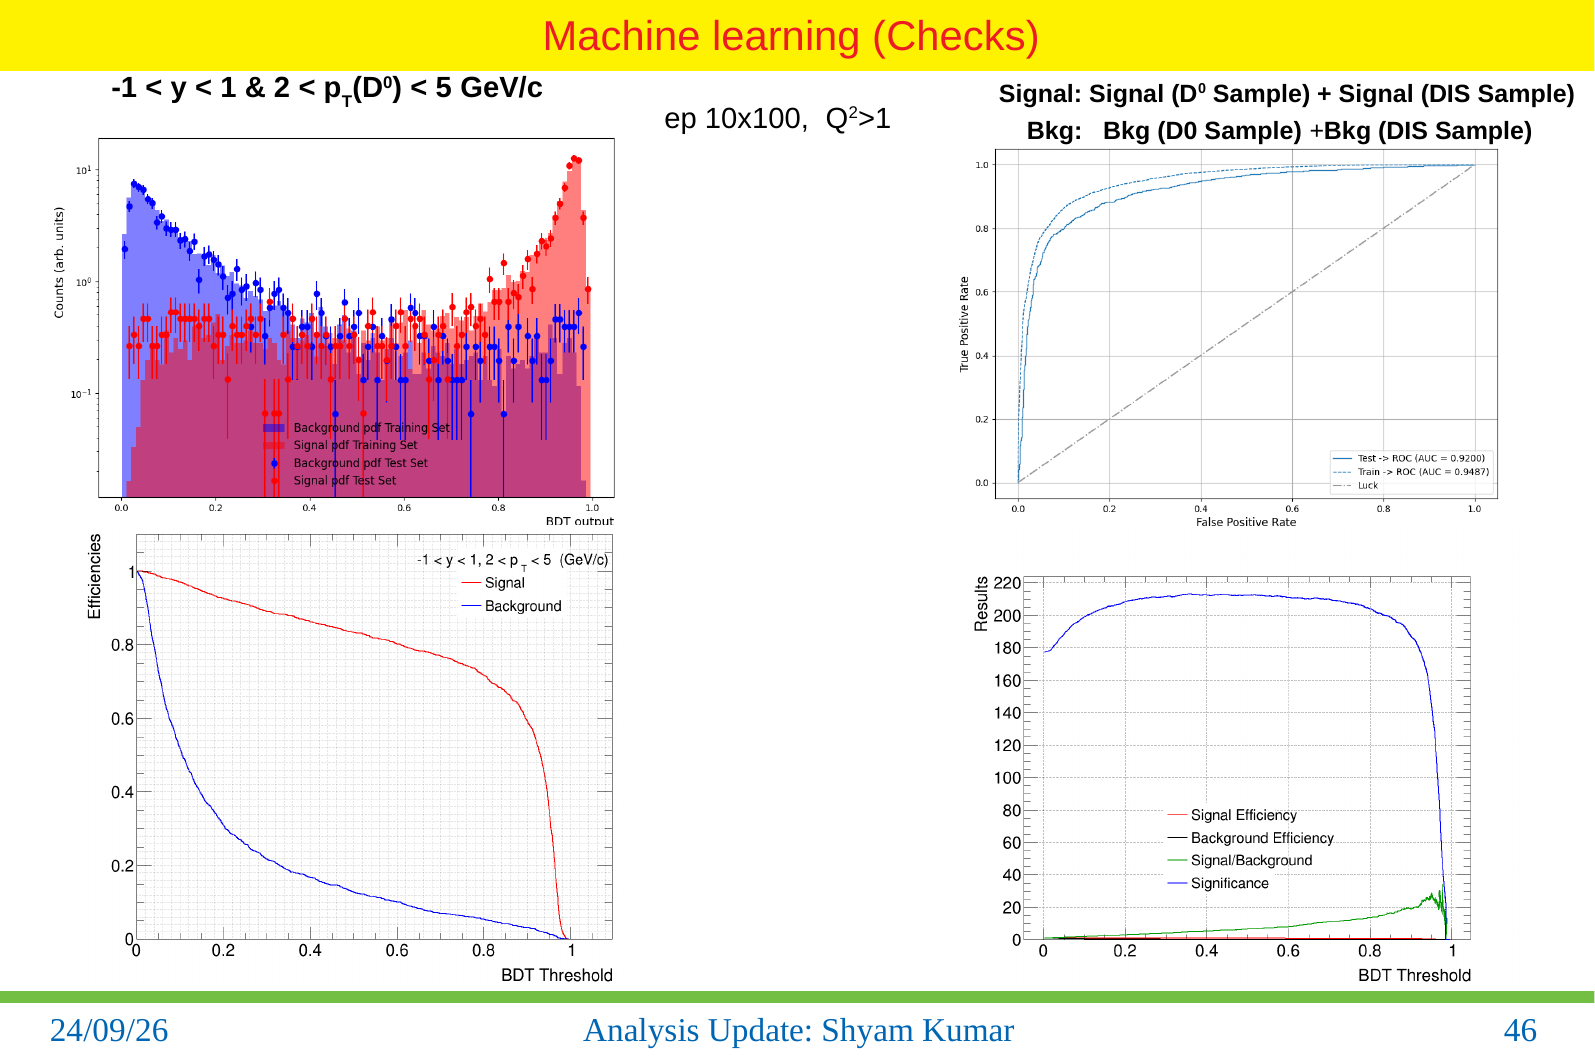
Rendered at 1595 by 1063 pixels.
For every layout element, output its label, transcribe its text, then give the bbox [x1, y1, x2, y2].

text_box Signal: Signal (D0 Sample) + Signal (DIS Sample) Bkg: Bkg (D0 Sample) +Bkg (DIS Sample) [850, 71, 1595, 284]
picture [15, 82, 680, 985]
picture [914, 284, 1562, 985]
text_box -1 < y < 1 & 2 < pT(D0) < 5 GeV/c [96, 64, 567, 130]
text_box ep 10x100, Q2>1 [649, 94, 850, 236]
title Machine learning (Checks) [0, 0, 1595, 71]
